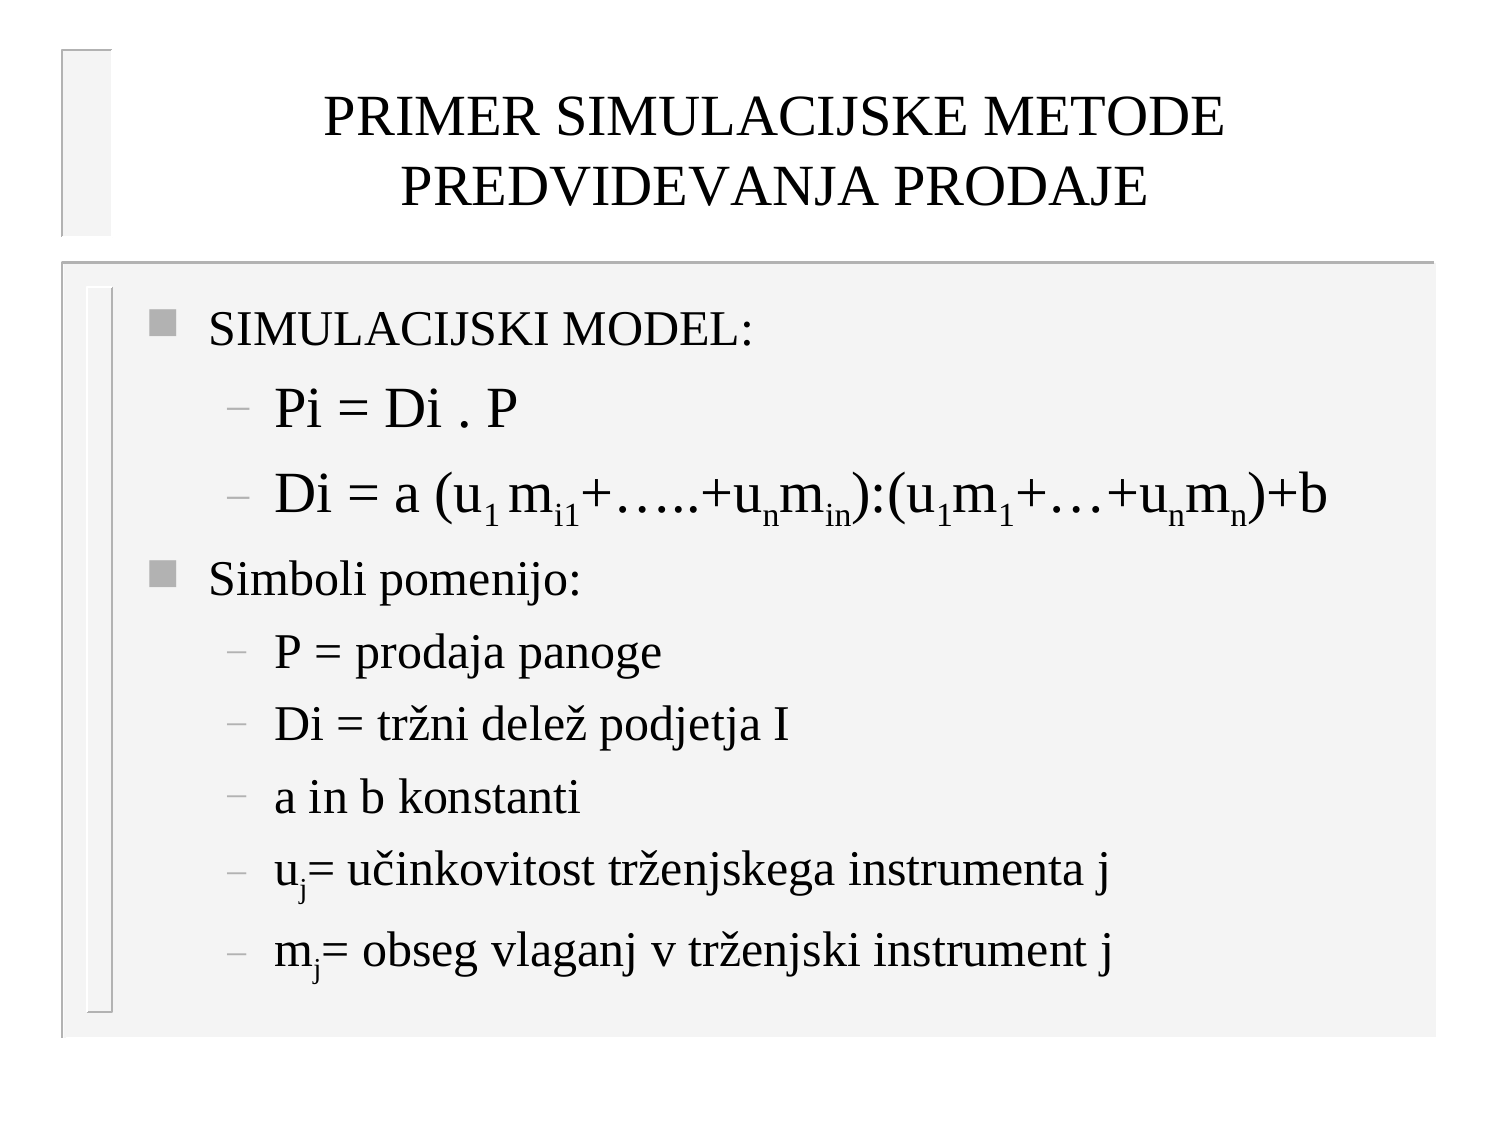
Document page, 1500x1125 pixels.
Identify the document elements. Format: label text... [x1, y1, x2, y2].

list SIMULACIJSKI MODEL: Pi = Di . P Di = a (u1 mi1+…..+unmin):(u1m1+…+unmn)+b Simboli pomenijo: P = prodaja panoge Di = tržni delež podjetja I a in b konstanti uj= učinkovitost trženjskega instrumenta j mj= obseg vlaganj v trženjski instrument j [137, 287, 1413, 993]
title PRIMER SIMULACIJSKE METODE PREDVIDEVANJA PRODAJE [137, 56, 1413, 238]
